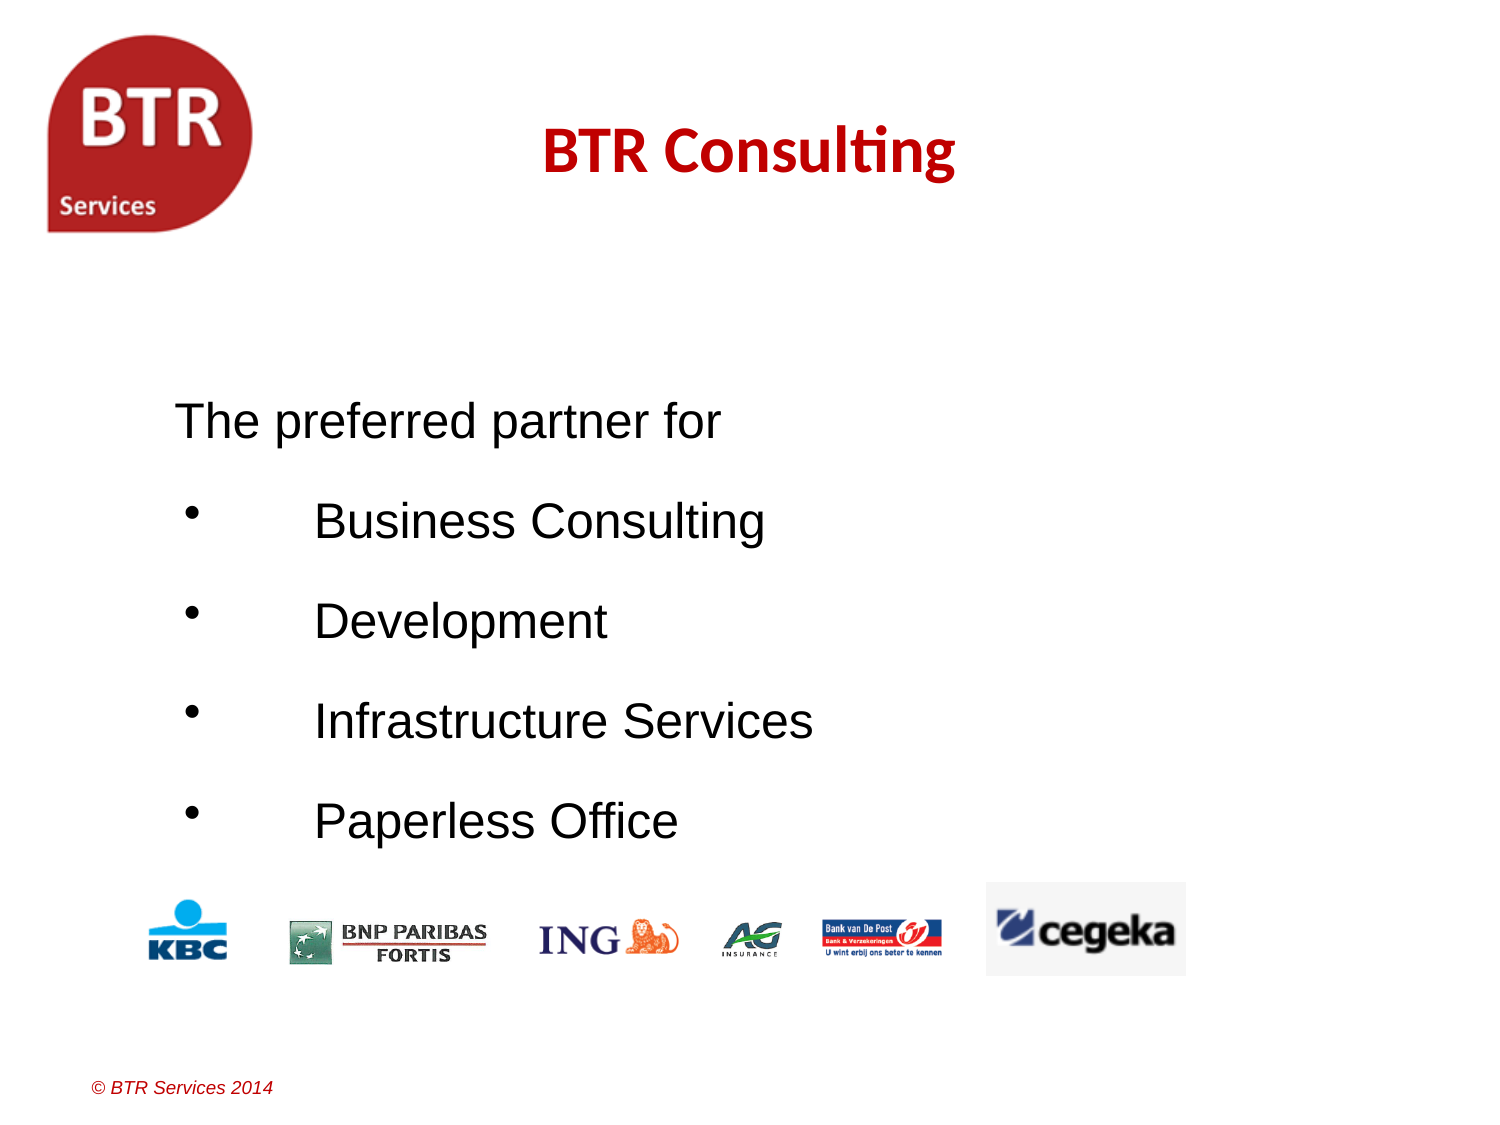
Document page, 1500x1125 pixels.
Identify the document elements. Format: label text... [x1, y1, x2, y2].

picture [820, 916, 944, 958]
text_box BTR Consulting [271, 98, 1229, 181]
picture [135, 887, 242, 976]
picture [284, 916, 491, 968]
picture [41, 31, 259, 238]
list The preferred partner for Business Consulting Development Infrastructure Services Paperless Office [159, 380, 1496, 929]
picture [715, 916, 786, 961]
picture [986, 882, 1186, 976]
picture [537, 916, 680, 957]
